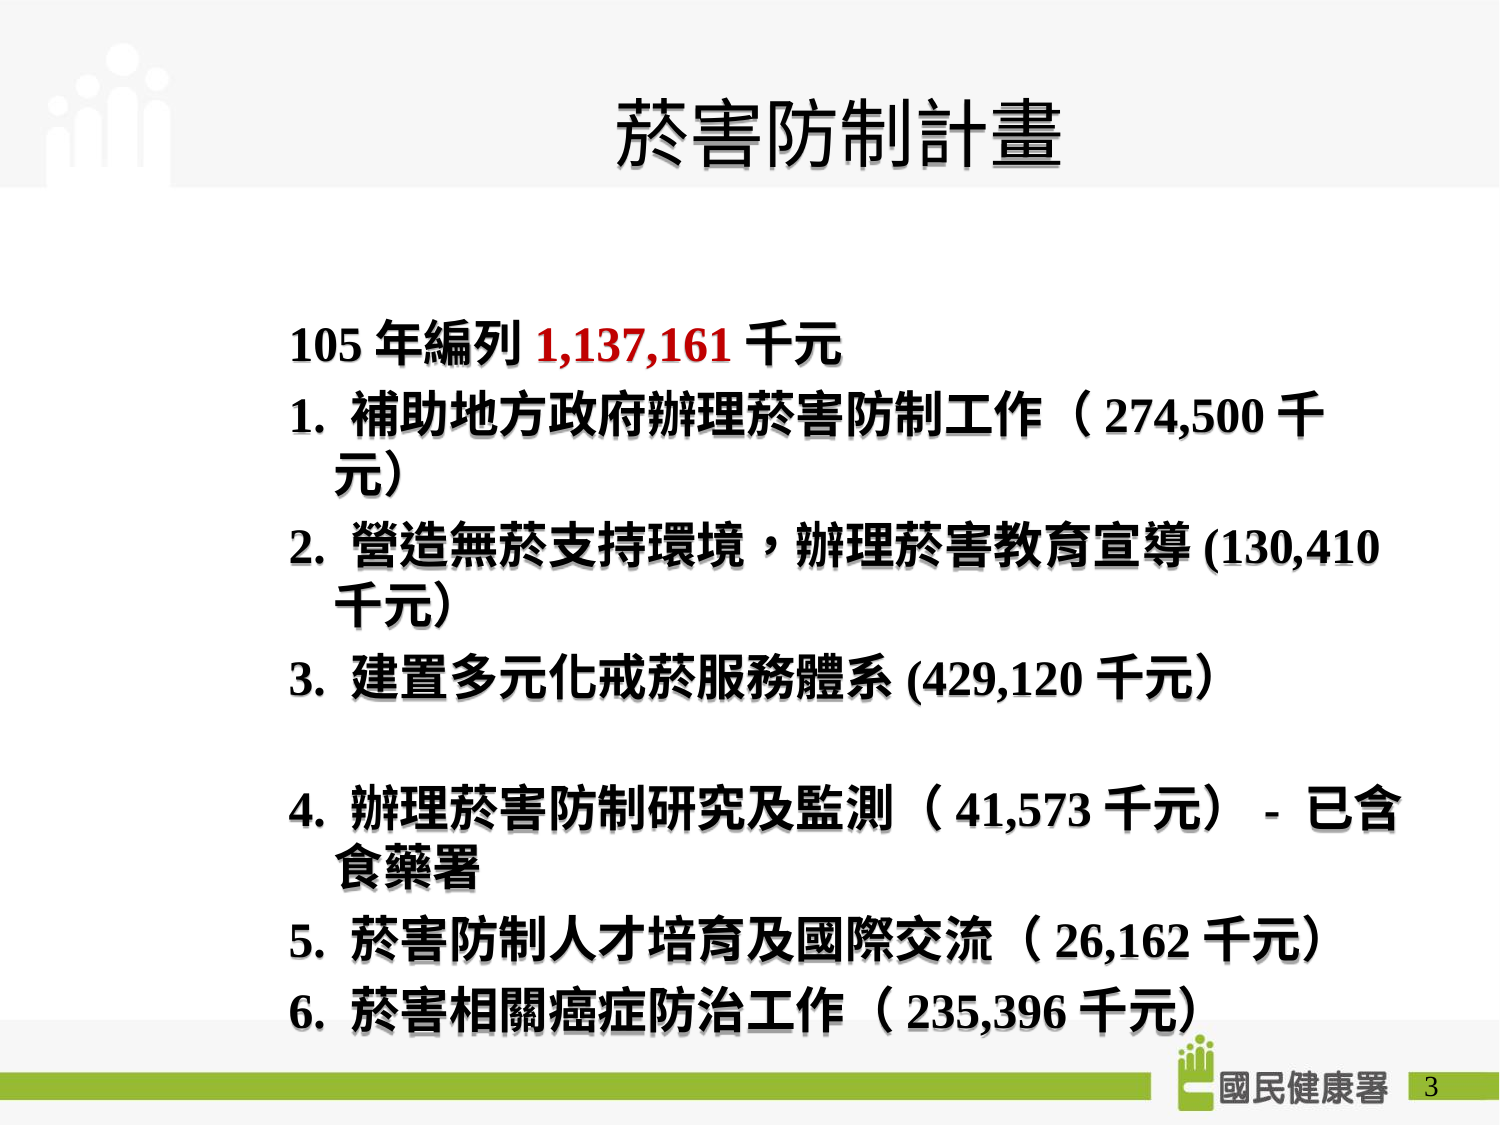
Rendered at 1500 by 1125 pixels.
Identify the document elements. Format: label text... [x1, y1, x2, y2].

text_box 3 [1409, 1059, 1498, 1111]
title 菸害防制計畫 [178, 78, 1500, 185]
list 105年編列1,137,161千元 1. 補助地方政府辦理菸害防制工作（274,500千元） 2. 營造無菸支持環境，辦理菸害教育宣導(130,410千元） 3. 建置多元化戒菸服務體系(429,120千元） 4. 辦理菸害防制研究及監測（41,573千元）- 已含食藥署 5. 菸害防制人才培育及國際交流（26,162千元） 6. 菸害相關癌症防治工作（235,396千元） [75, 304, 1426, 1047]
